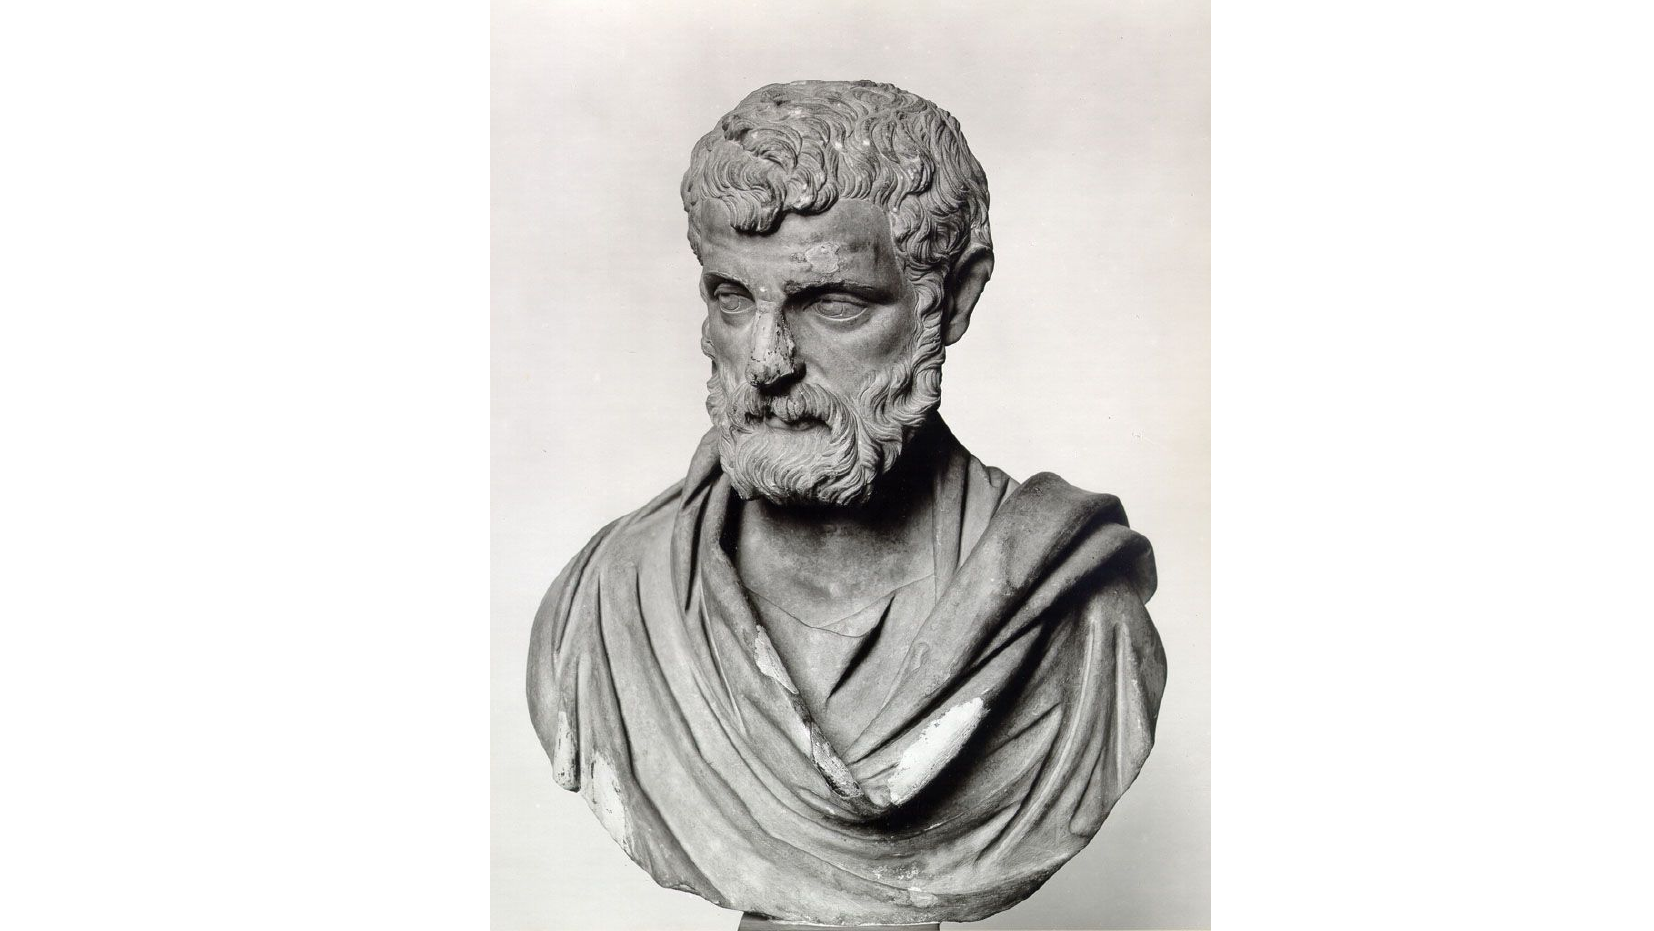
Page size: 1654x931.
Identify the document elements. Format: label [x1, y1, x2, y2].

picture [490, 0, 1211, 931]
